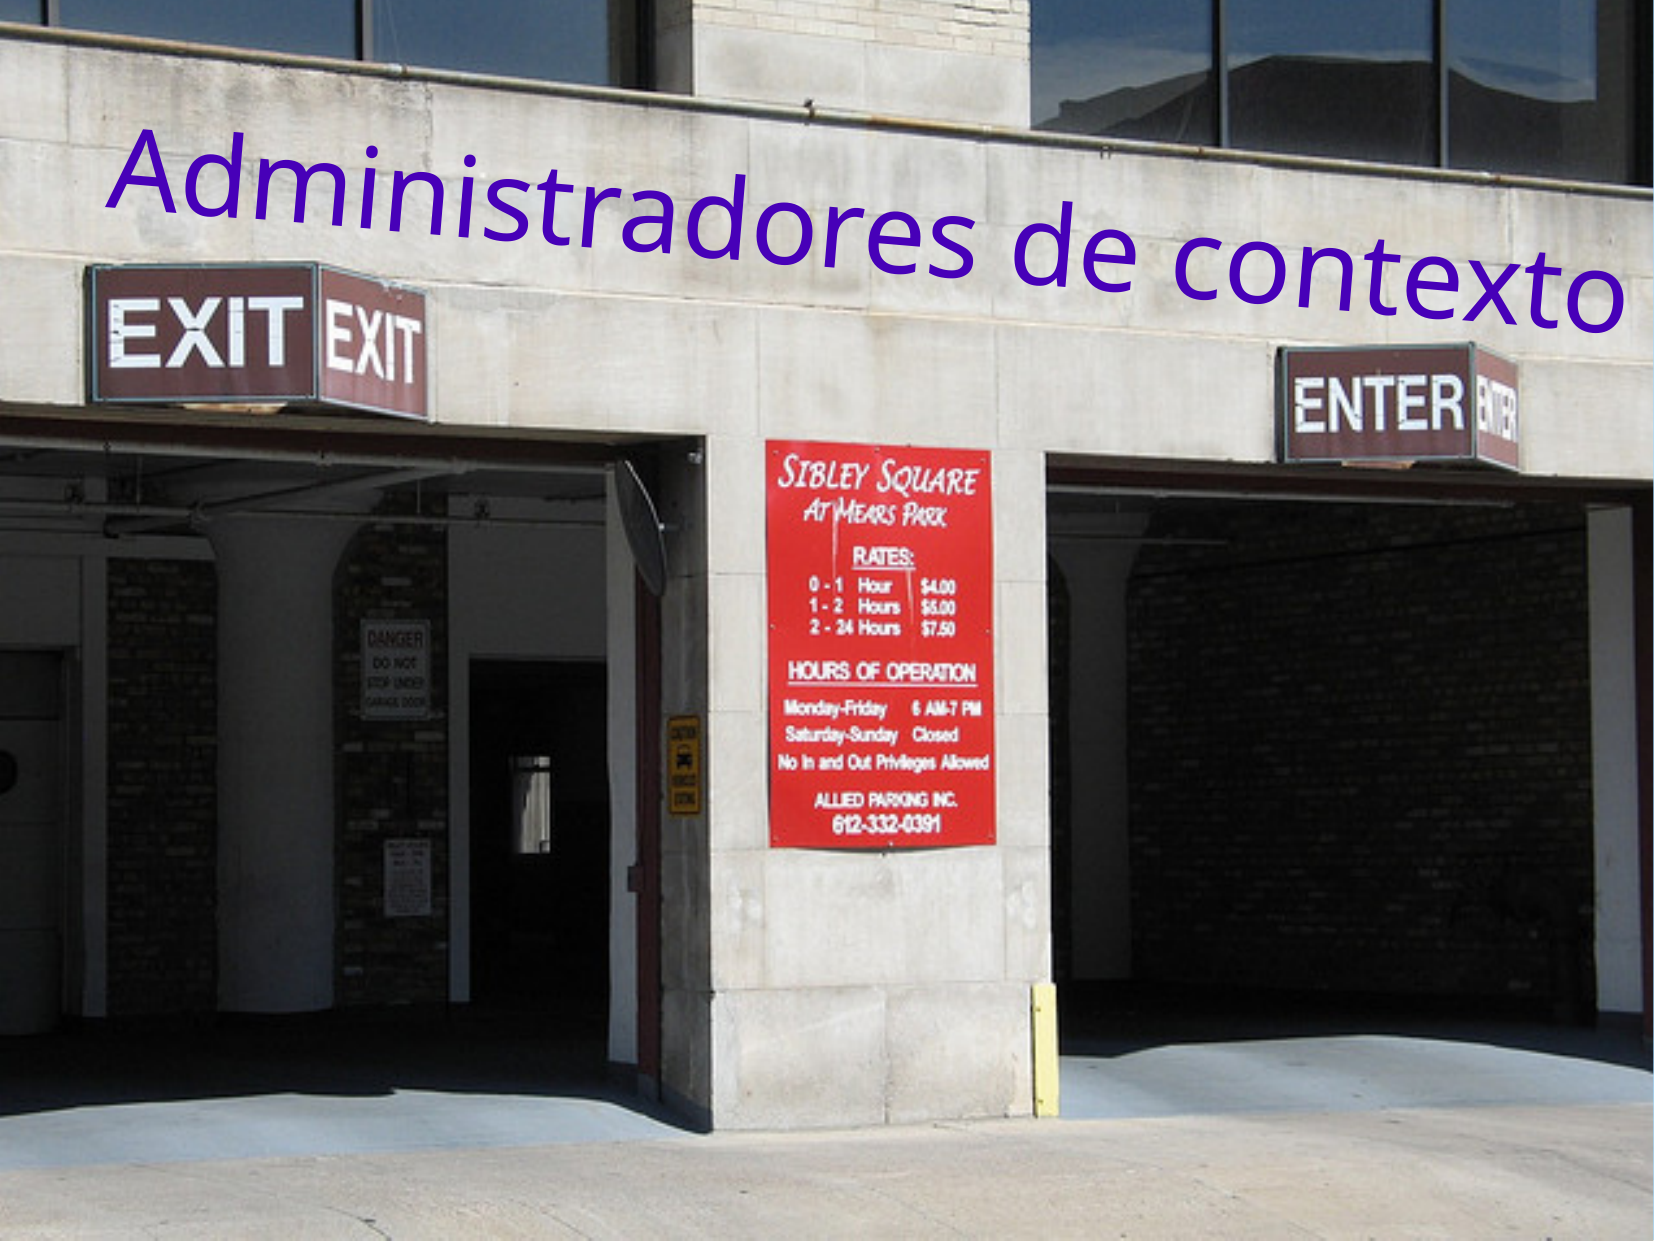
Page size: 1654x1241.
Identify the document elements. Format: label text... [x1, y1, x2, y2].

picture [0, 0, 1654, 1241]
text_box Administradores de contexto [89, 78, 1609, 346]
